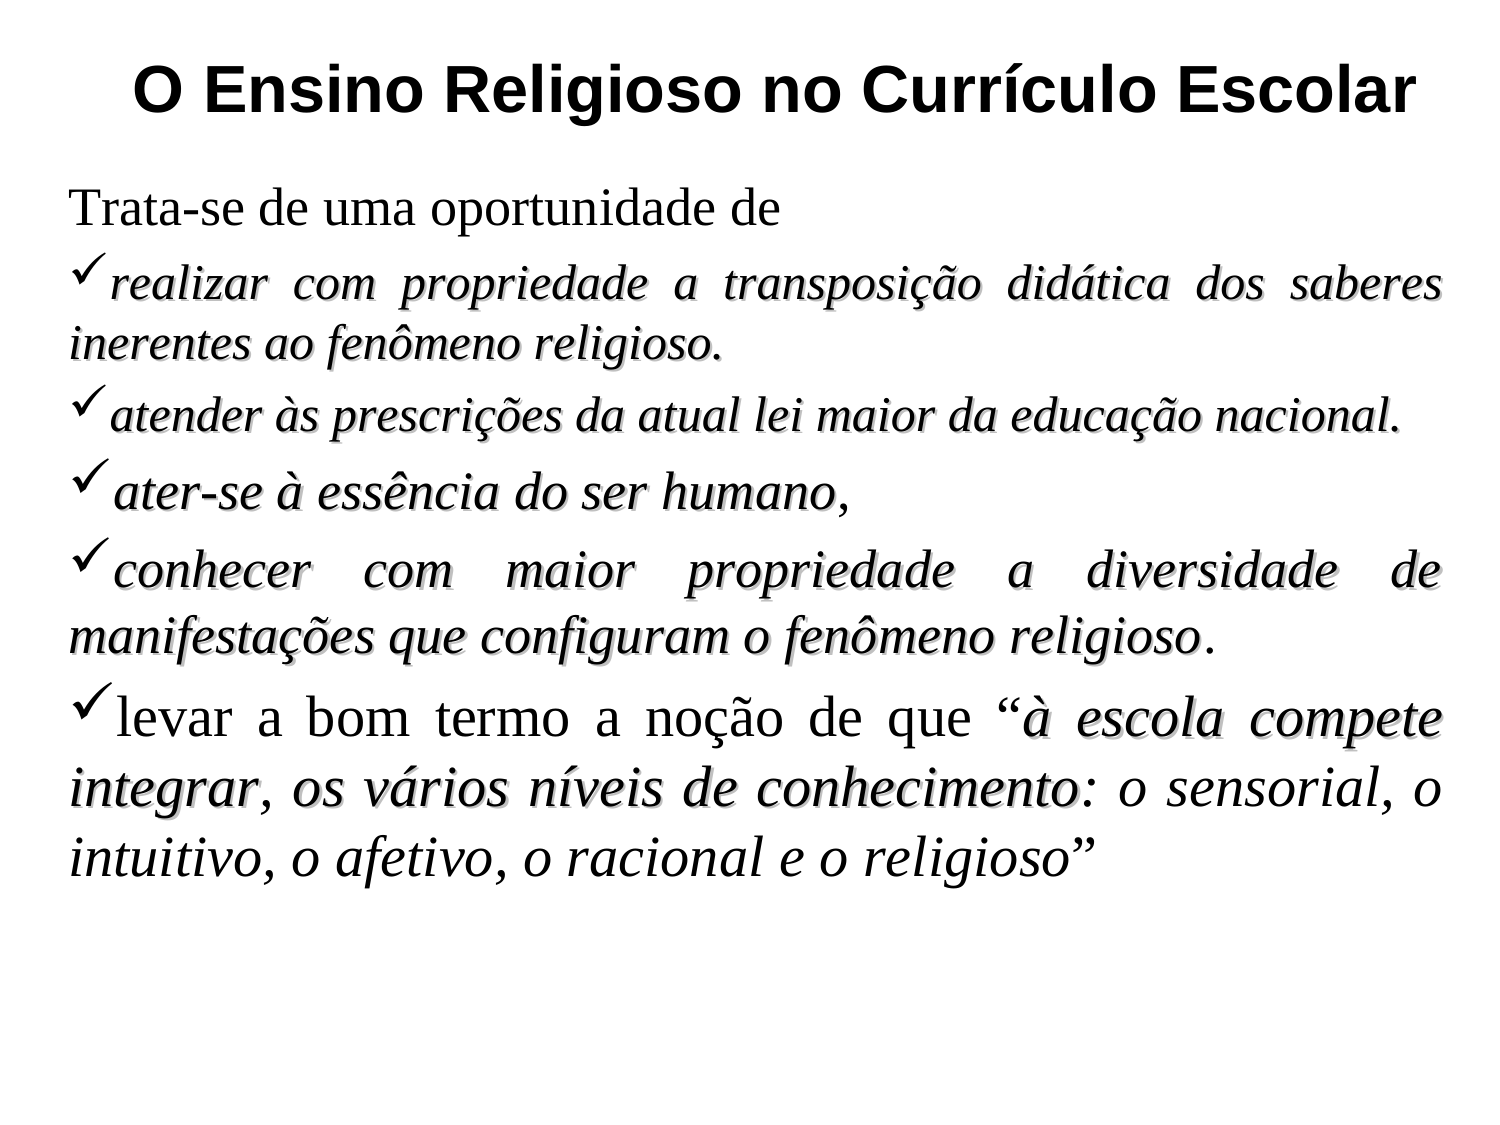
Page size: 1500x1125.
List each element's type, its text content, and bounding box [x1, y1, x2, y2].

list Trata-se de uma oportunidade de realizar com propriedade a transposição didática dos saberes inerentes ao fenômeno religioso. atender às prescrições da atual lei maior da educação nacional. ater-se à essência do ser humano, conhecer com maior propriedade a diversidade de manifestações que configuram o fenômeno religioso. levar a bom termo a noção de que “à escola compete integrar, os vários níveis de conhecimento: o sensorial, o intuitivo, o afetivo, o racional e o religioso” [53, 164, 1459, 1059]
text_box O Ensino Religioso no Currículo Escolar [117, 38, 1452, 134]
